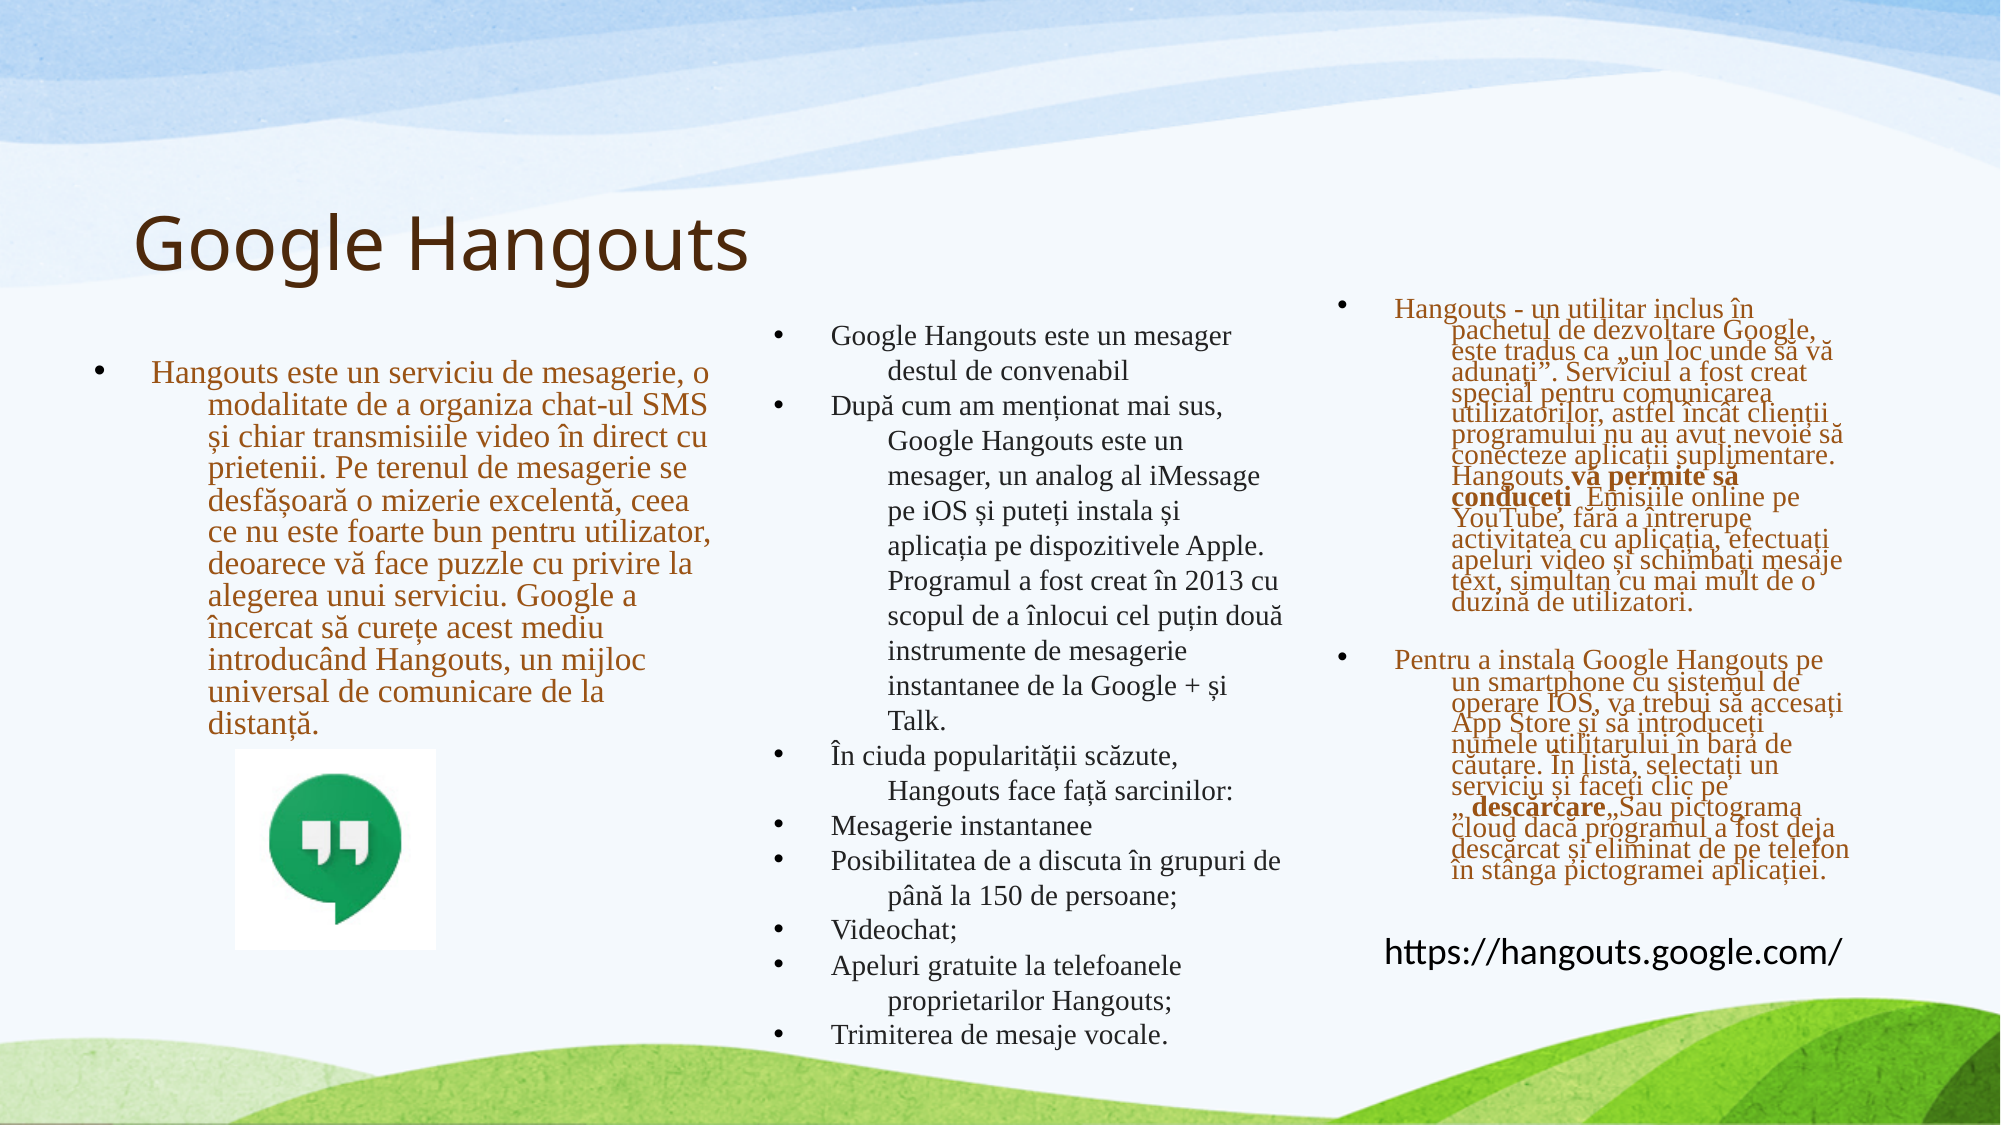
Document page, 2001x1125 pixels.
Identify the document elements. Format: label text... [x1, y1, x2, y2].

picture [0, 0, 2001, 1125]
list Google Hangouts este un mesager destul de convenabil După cum am menționat mai sus, Google Hangouts este un mesager, un analog al iMessage pe iOS și puteți instala și aplicația pe dispozitivele Apple. Programul a fost creat în 2013 cu scopul de a înlocui cel puțin două instrumente de mesagerie instantanee de la Google + și Talk. În ciuda popularității scăzute, Hangouts face față sarcinilor: Mesagerie instantanee Posibilitatea de a discuta în grupuri de până la 150 de persoane; Videochat; Apeluri gratuite la telefoanele proprietarilor Hangouts; Trimiterea de mesaje vocale. [758, 309, 1301, 777]
text_box https://hangouts.google.com/ [1369, 920, 1858, 980]
list Hangouts - un utilitar inclus în pachetul de dezvoltare Google, este tradus ca „un loc unde să vă adunați”. Serviciul a fost creat special pentru comunicarea utilizatorilor, astfel încât clienții programului nu au avut nevoie să conecteze aplicații suplimentare. Hangouts vă permite să conduceți Emisiile online pe YouTube, fără a întrerupe activitatea cu aplicația, efectuați apeluri video și schimbați mesaje text, simultan cu mai mult de o duzină de utilizatori. Pentru a instala Google Hangouts pe un smartphone cu sistemul de operare IOS, va trebui să accesați App Store și să introduceți numele utilitarului în bara de căutare. În listă, selectați un serviciu și faceți clic pe „ descărcare„Sau pictograma cloud dacă programul a fost deja descărcat și eliminat de pe telefon în stânga pictogramei aplicației. [1322, 293, 1871, 951]
list Hangouts este un serviciu de mesagerie, o modalitate de a organiza chat-ul SMS și chiar transmisiile video în direct cu prietenii. Pe terenul de mesagerie se desfășoară o mizerie excelentă, ceea ce nu este foarte bun pentru utilizator, deoarece vă face puzzle cu privire la alegerea unui serviciu. Google a încercat să curețe acest mediu introducând Hangouts, un mijloc universal de comunicare de la distanță. [78, 350, 728, 445]
title Google Hangouts [117, 30, 1819, 294]
